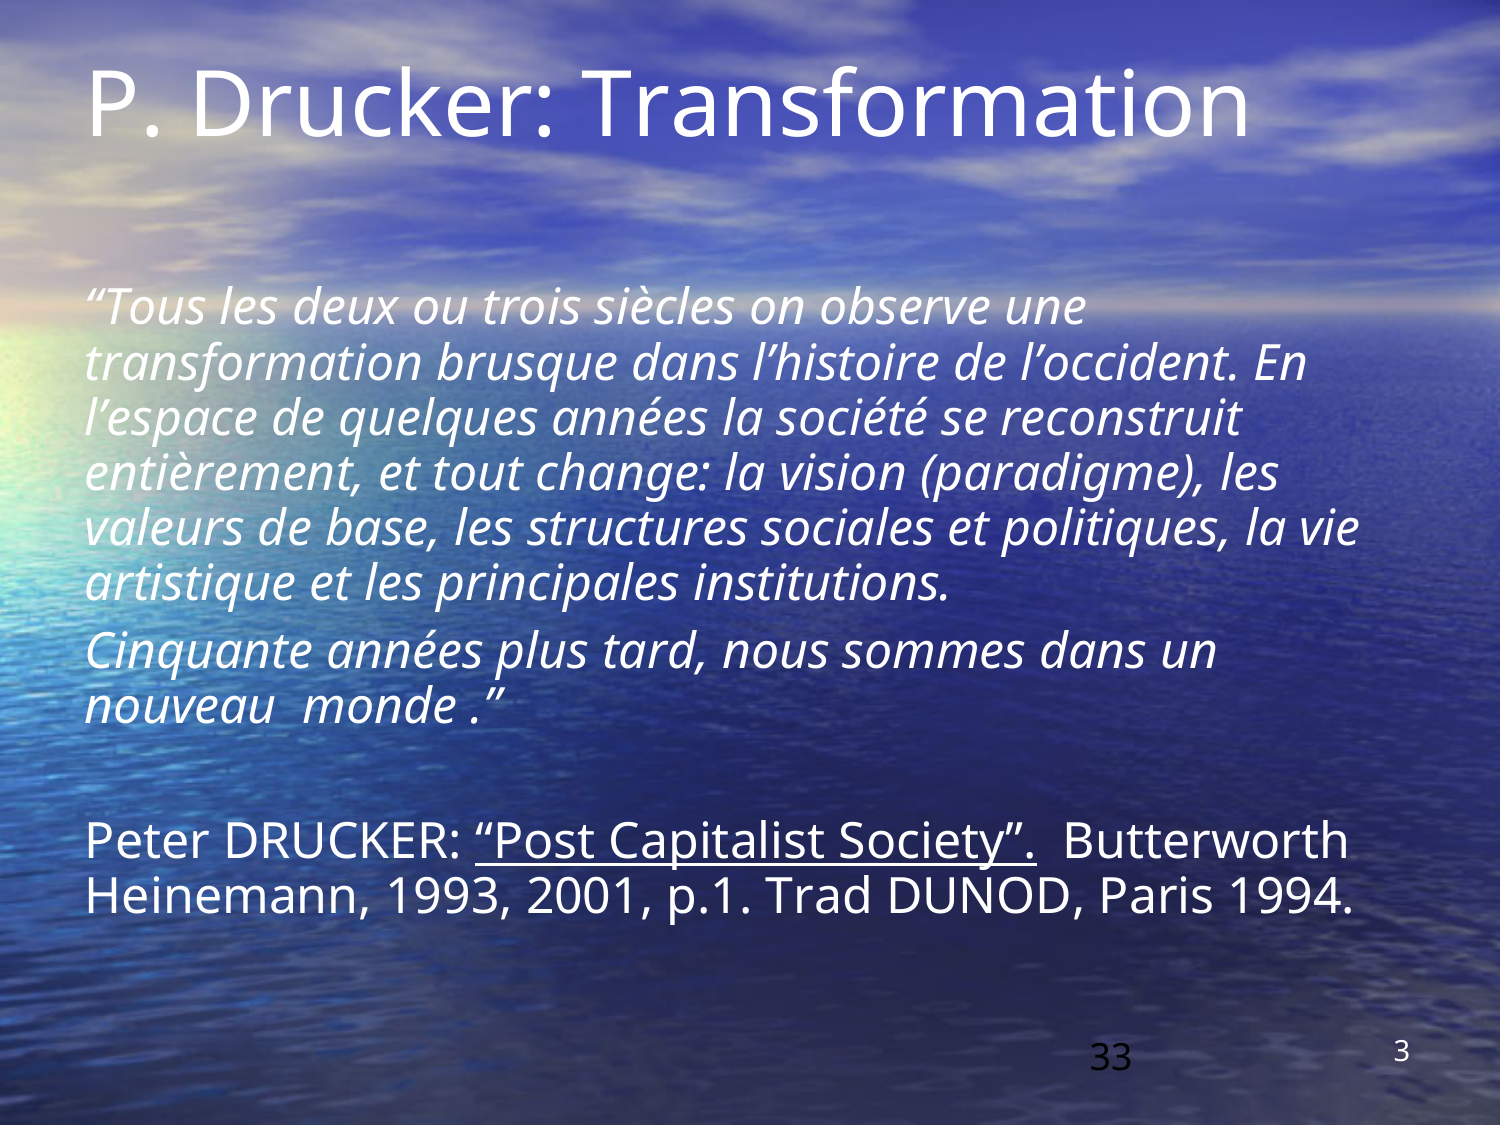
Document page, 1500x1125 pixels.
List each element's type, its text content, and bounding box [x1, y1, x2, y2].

text_box <numéro><numéro> [1074, 1024, 1425, 1103]
text_box “Tous les deux ou trois siècles on observe une transformation brusque dans l’histoire de l’occident. En l’espace de quelques années la société se reconstruit entièrement, et tout change: la vision (paradigme), les valeurs de base, les structures sociales et politiques, la vie artistique et les principales institutions. Cinquante années plus tard, nous sommes dans un nouveau monde .” Peter DRUCKER: “Post Capitalist Society”. Butterworth Heinemann, 1993, 2001, p.1. Trad DUNOD, Paris 1994. [70, 269, 1431, 879]
picture [0, 0, 1500, 1125]
text_box P. Drucker: Transformation [70, 35, 1421, 263]
